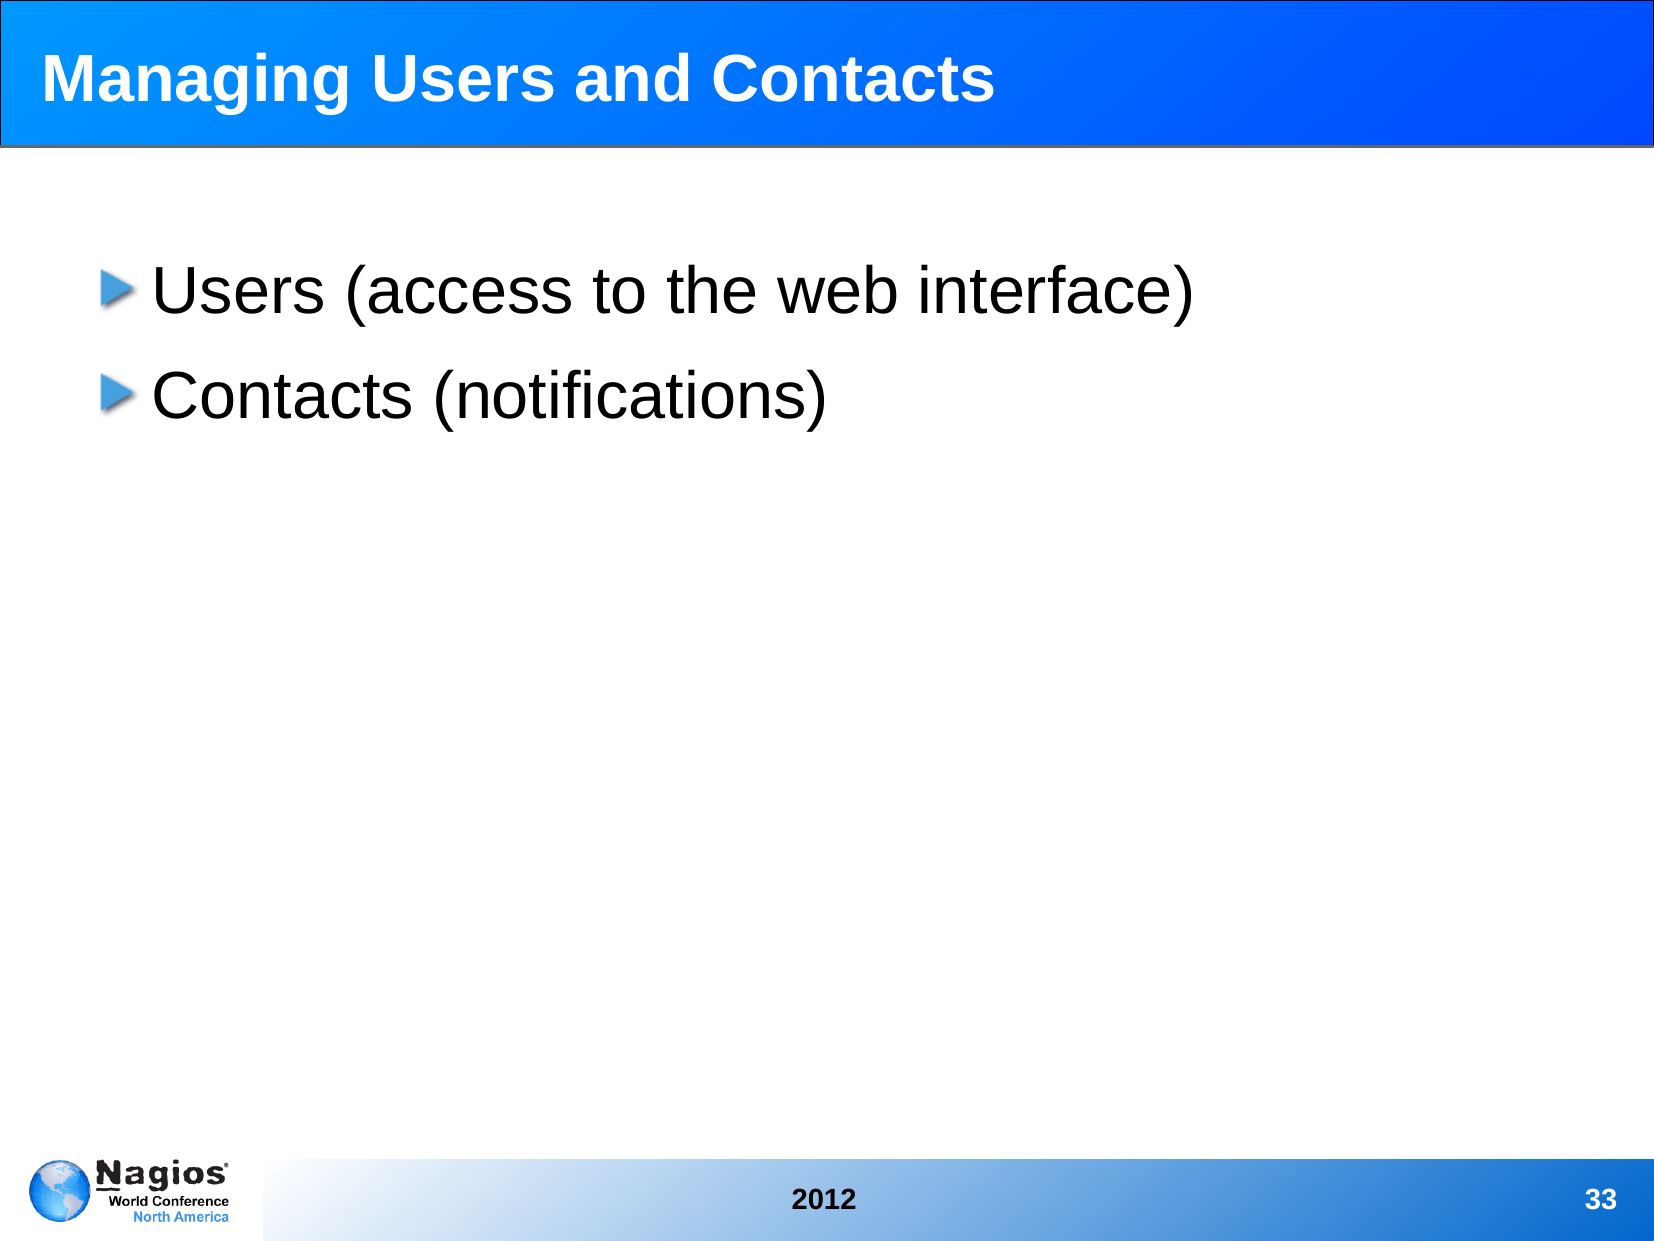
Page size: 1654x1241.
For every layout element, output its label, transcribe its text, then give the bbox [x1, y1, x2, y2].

title Managing Users and Contacts [41, 29, 1248, 127]
picture [29, 1159, 229, 1235]
list Users (access to the web interface) Contacts (notifications) [80, 253, 1569, 1072]
